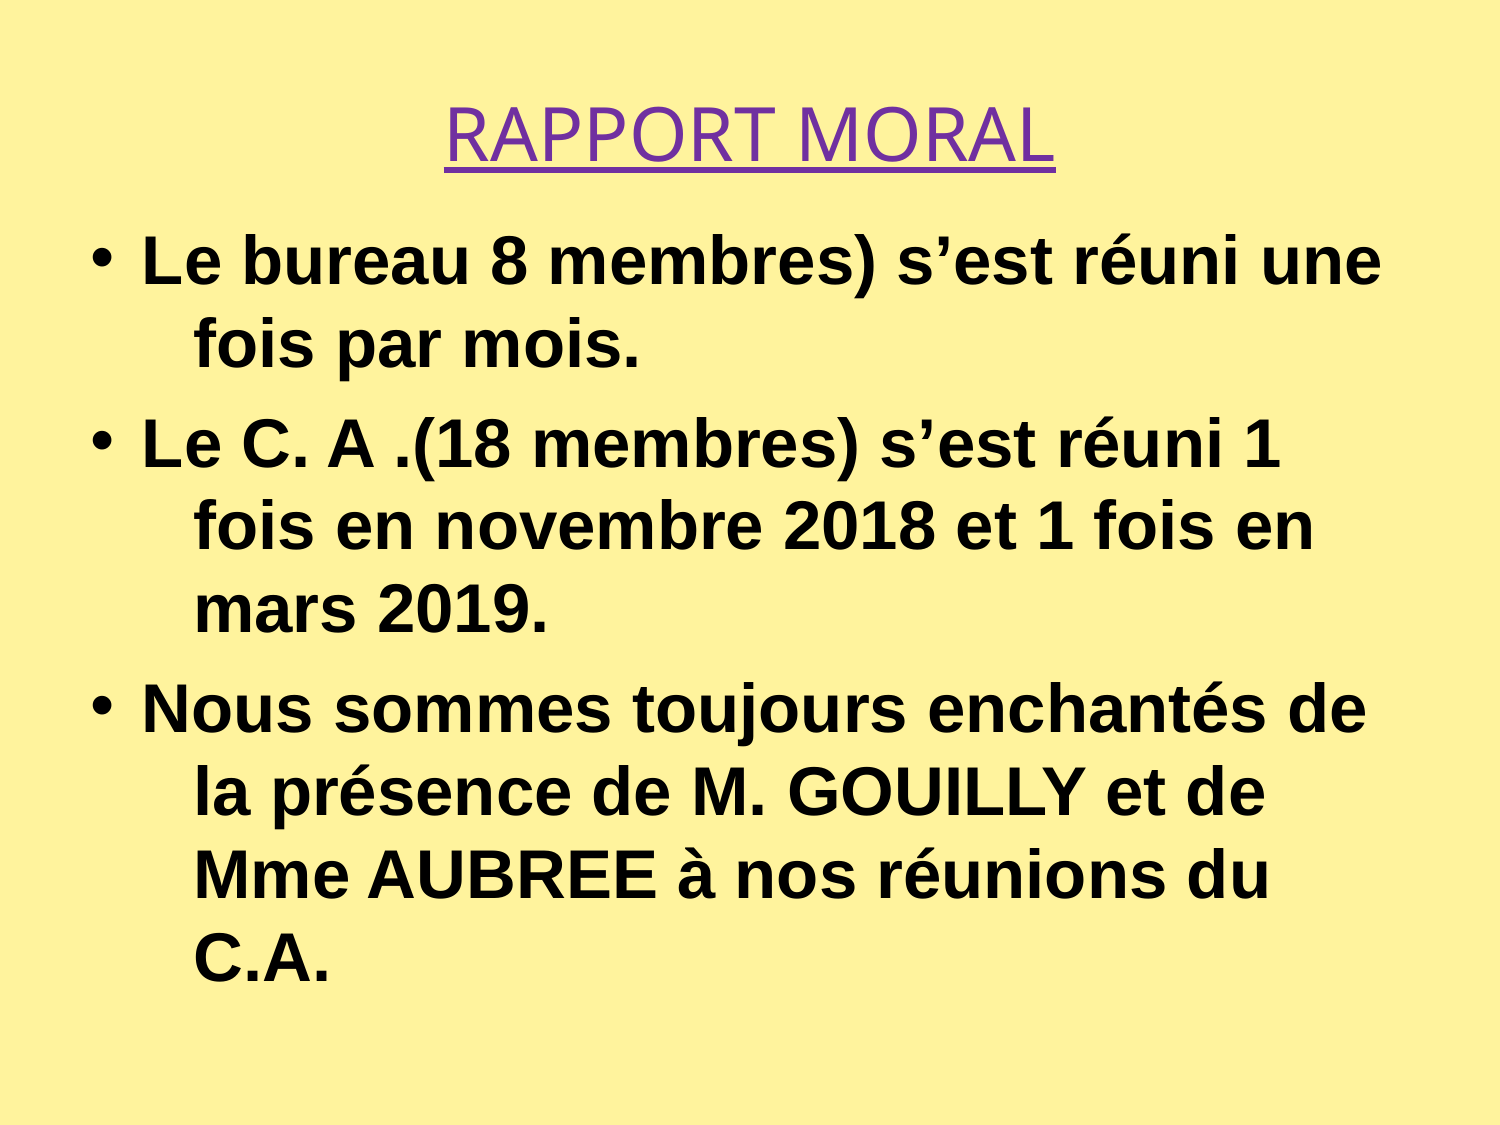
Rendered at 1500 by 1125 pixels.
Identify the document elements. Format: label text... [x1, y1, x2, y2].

list Le bureau 8 membres) s’est réuni une fois par mois. Le C. A .(18 membres) s’est réuni 1 fois en novembre 2018 et 1 fois en mars 2019. Nous sommes toujours enchantés de la présence de M. GOUILLY et de Mme AUBREE à nos réunions du C.A. [75, 208, 1426, 1005]
title RAPPORT MORAL [75, 30, 1426, 208]
